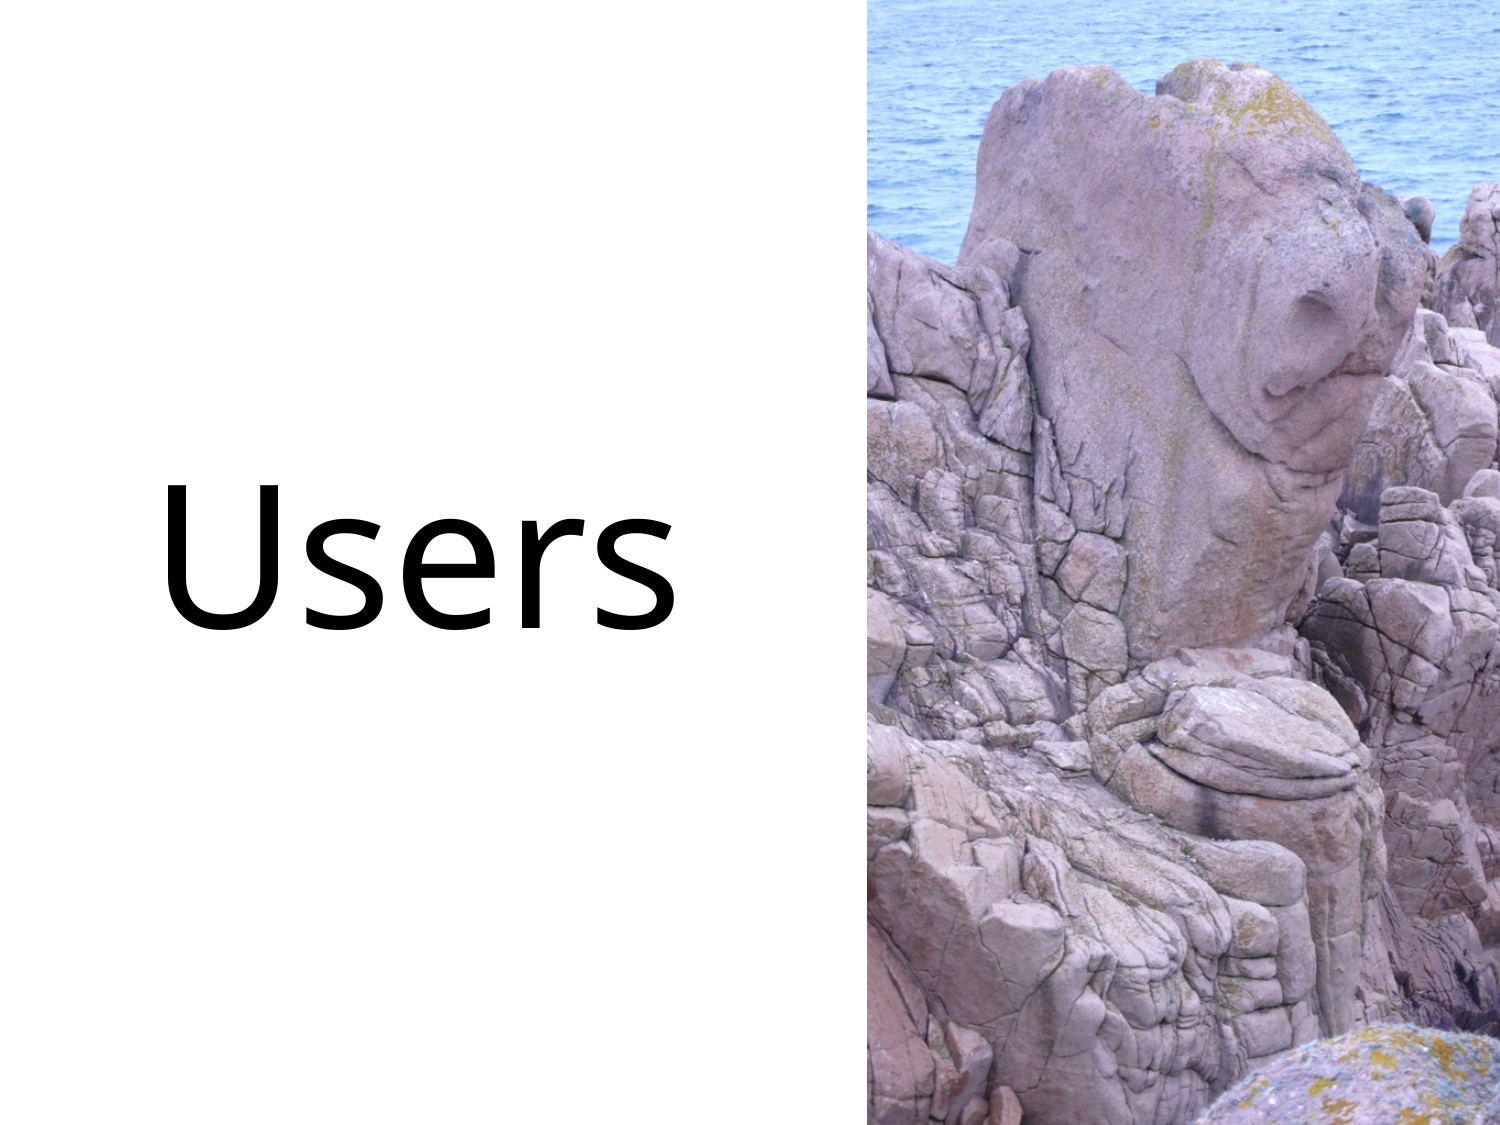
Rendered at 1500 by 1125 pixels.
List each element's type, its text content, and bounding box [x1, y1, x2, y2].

text_box Users [135, 407, 736, 676]
picture [867, 0, 1500, 1125]
